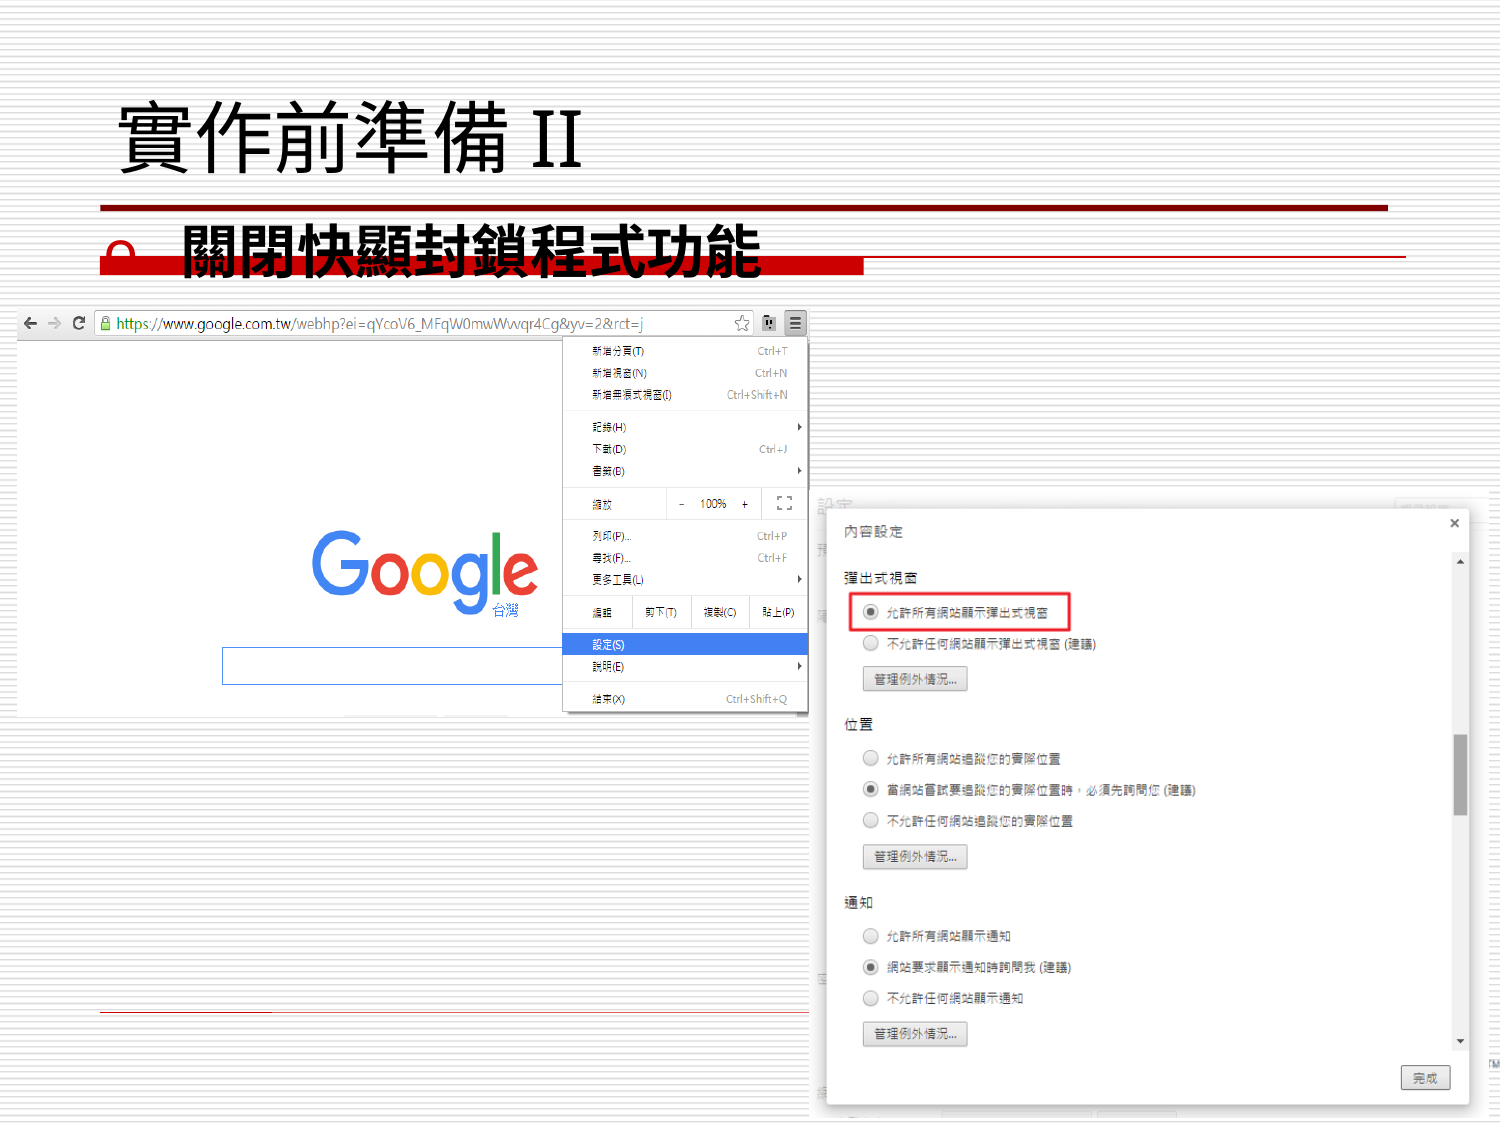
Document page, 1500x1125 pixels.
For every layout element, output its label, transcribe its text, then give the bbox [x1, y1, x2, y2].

list 關閉快顯封鎖程式功能 [88, 208, 1402, 330]
picture [17, 308, 1489, 1118]
title 實作前準備II [100, 54, 1413, 191]
